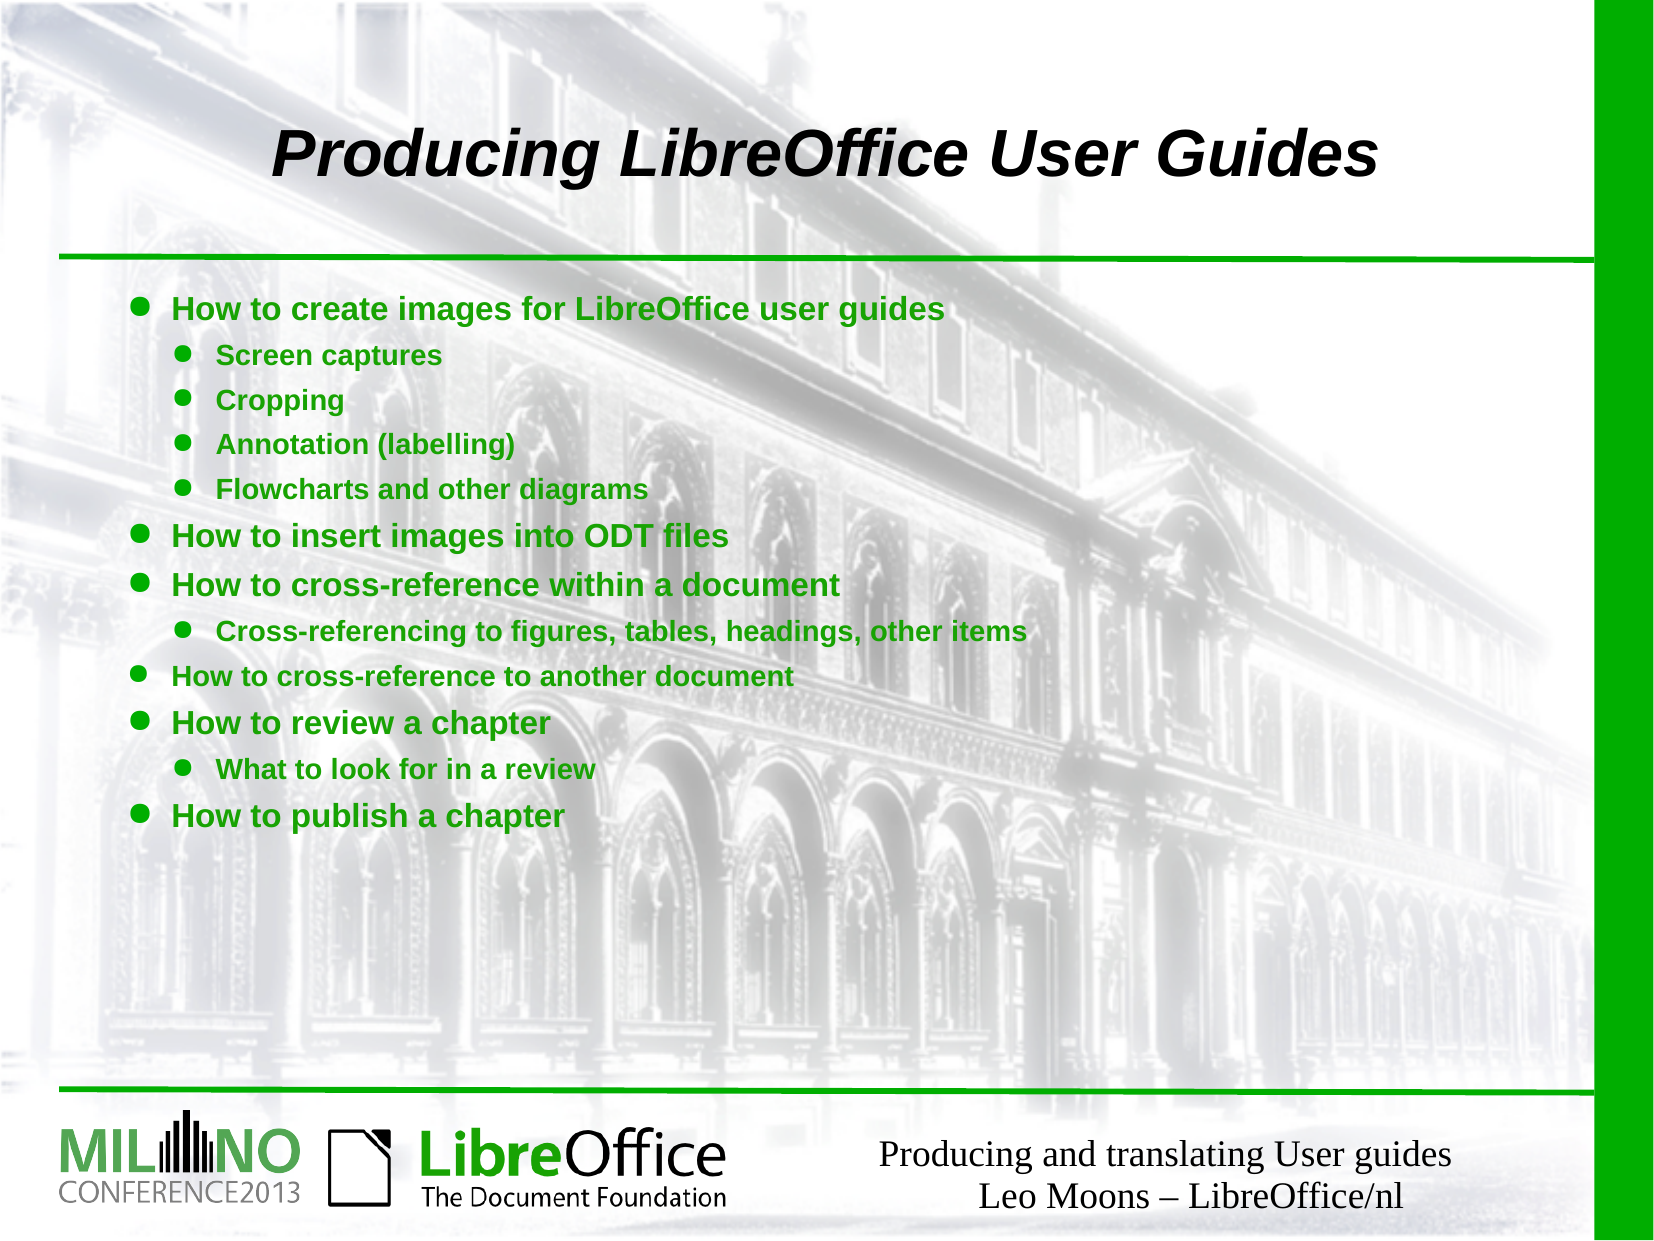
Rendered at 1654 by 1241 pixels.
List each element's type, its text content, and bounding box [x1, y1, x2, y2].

title Producing LibreOffice User Guides [82, 49, 1571, 257]
picture [0, 1, 1594, 1241]
list How to create images for LibreOffice user guides Screen captures Cropping Annotation (labelling) Flowcharts and other diagrams How to insert images into ODT files How to cross-reference within a document Cross-referencing to figures, tables, headings, other items How to cross-reference to another document How to review a chapter What to look for in a review How to publish a chapter [82, 290, 1571, 1010]
text_box Producing and translating User guides Leo Moons – LibreOffice/nl [864, 1126, 1519, 1224]
